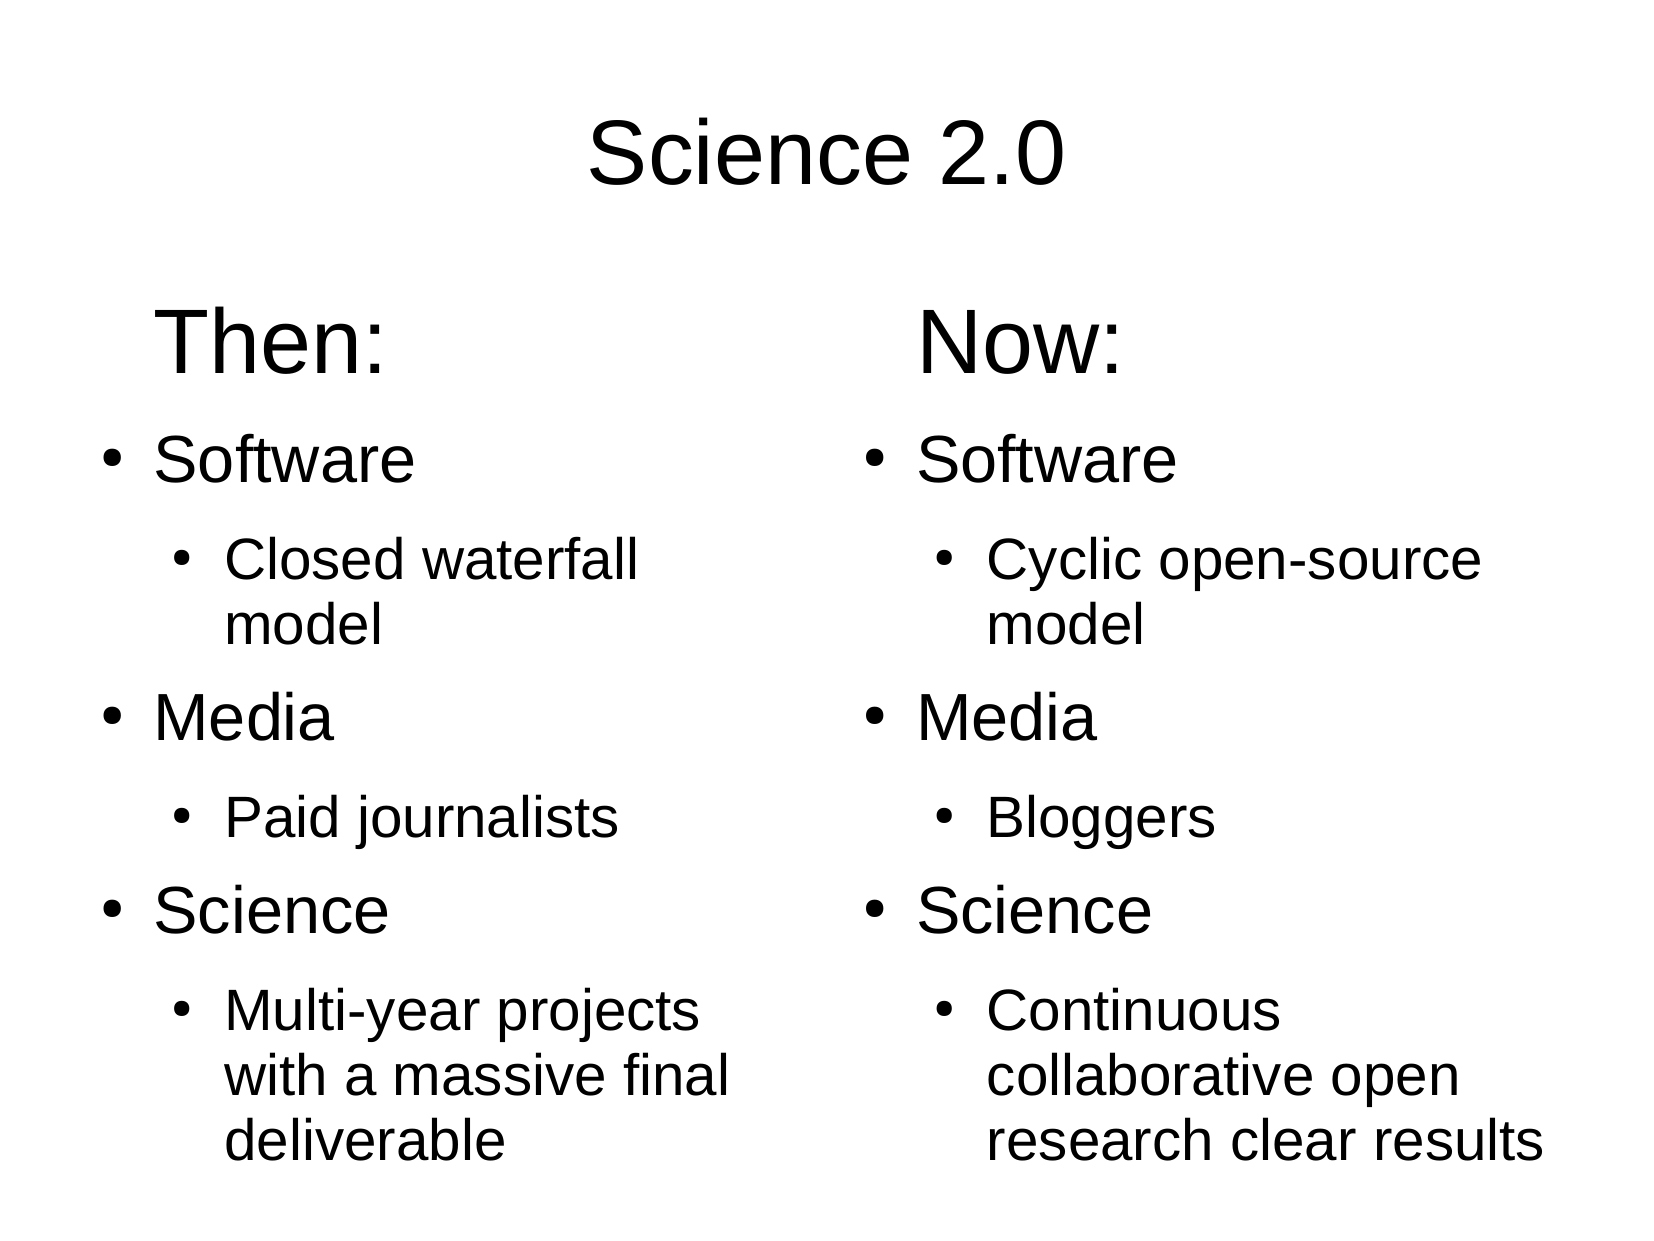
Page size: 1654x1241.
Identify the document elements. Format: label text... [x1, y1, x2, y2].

list Now: Software Cyclic open-source model Media Bloggers Science Continuous collaborative open research clear results [845, 290, 1572, 1173]
list Then: Software Closed waterfall model Media Paid journalists Science Multi-year projects with a massive final deliverable [82, 290, 809, 1173]
title Science 2.0 [82, 49, 1571, 257]
